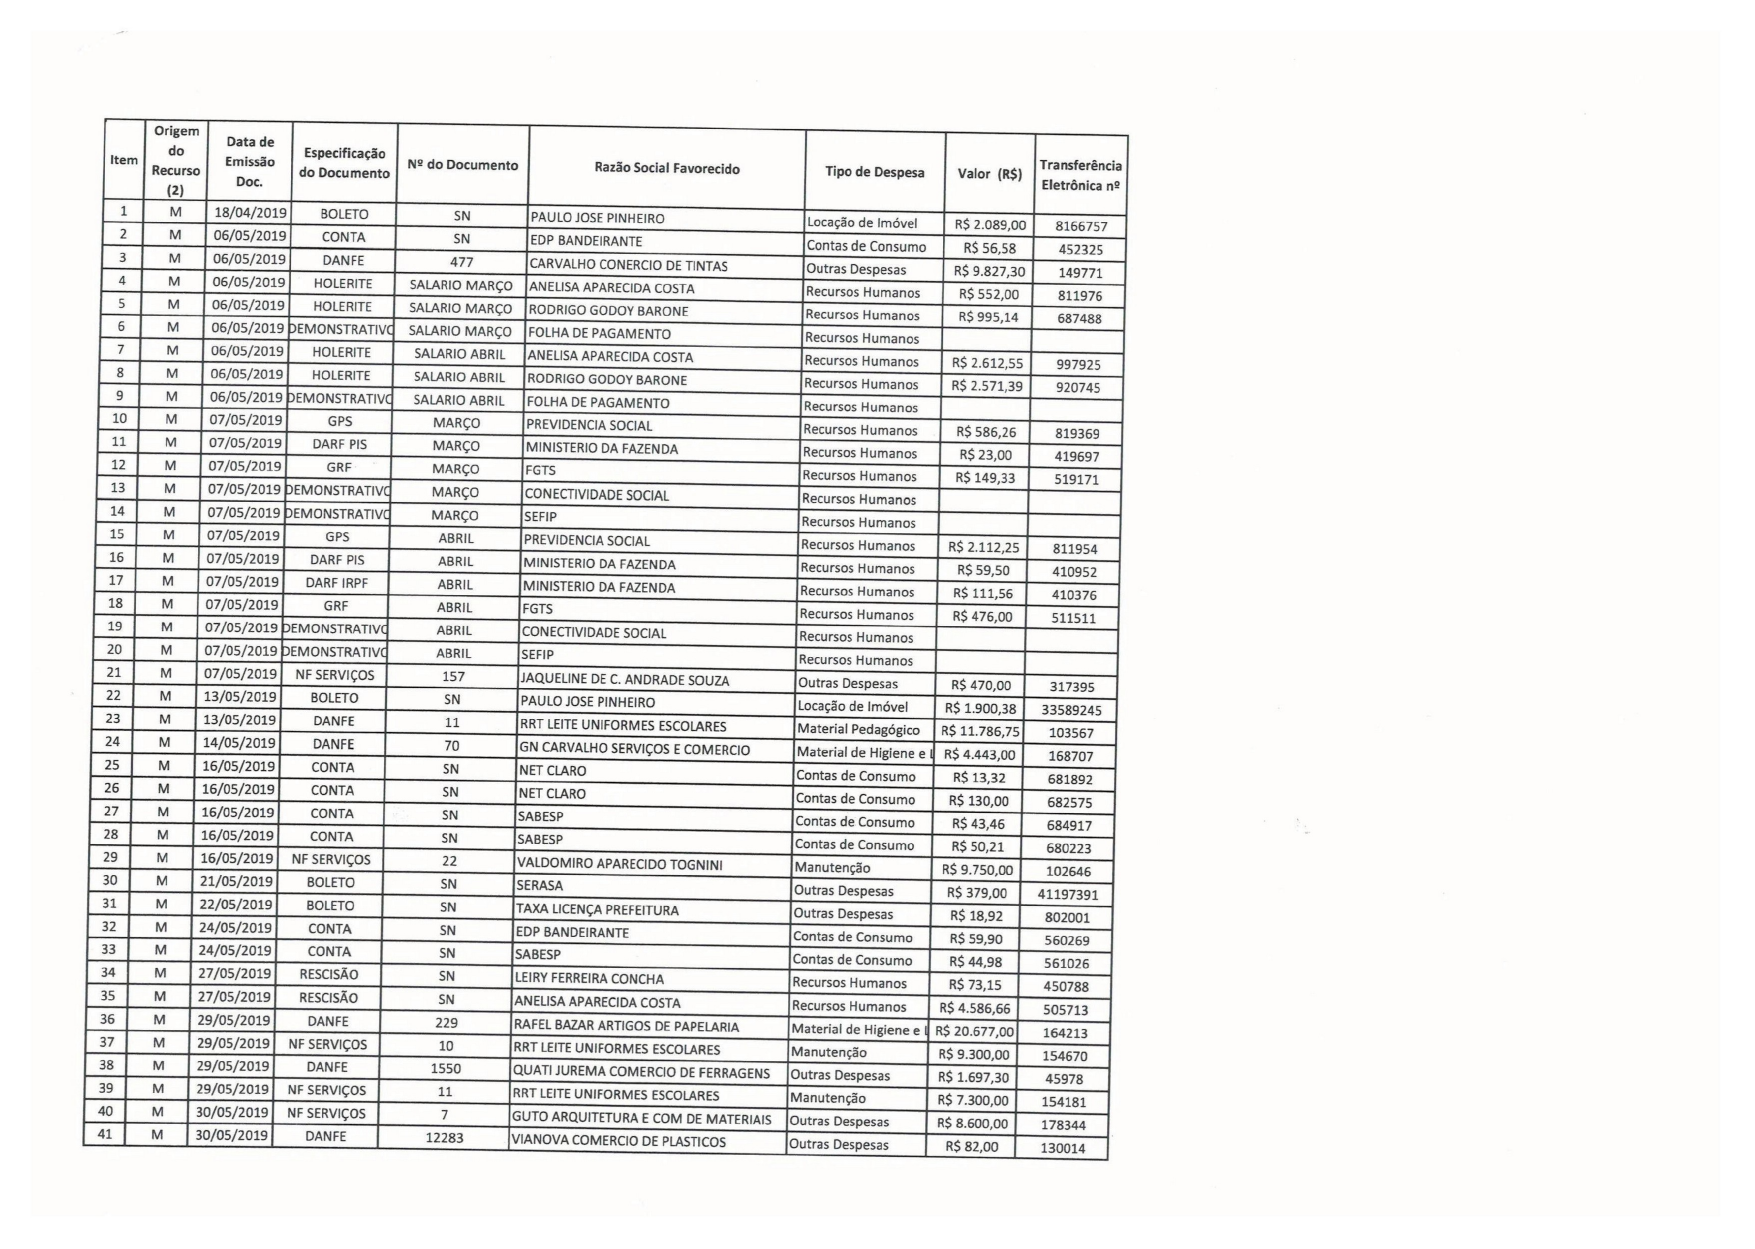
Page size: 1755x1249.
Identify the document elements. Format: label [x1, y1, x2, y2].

text_box [0, 0, 1752, 1248]
